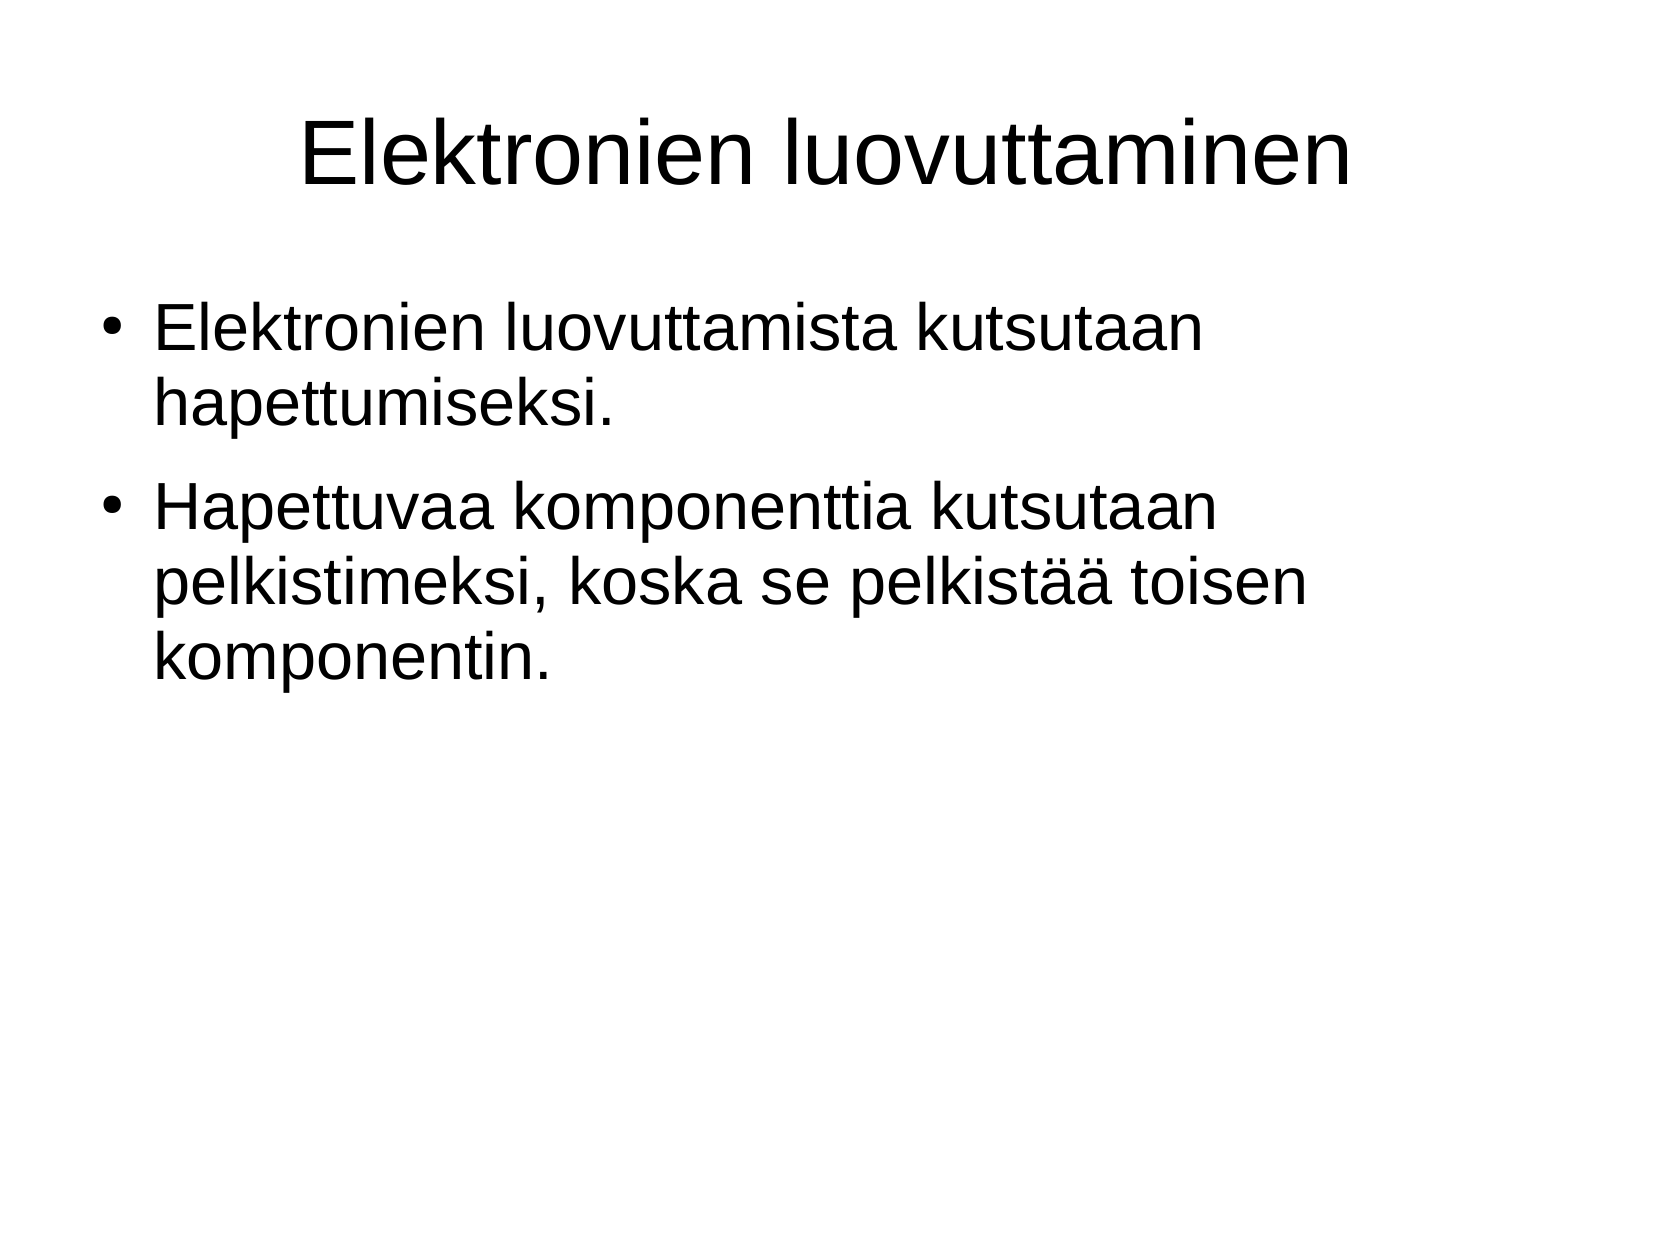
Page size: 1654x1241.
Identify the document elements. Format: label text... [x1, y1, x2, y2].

title Elektronien luovuttaminen [82, 49, 1571, 257]
list Elektronien luovuttamista kutsutaan hapettumiseksi. Hapettuvaa komponenttia kutsutaan pelkistimeksi, koska se pelkistää toisen komponentin. [82, 290, 1571, 1010]
